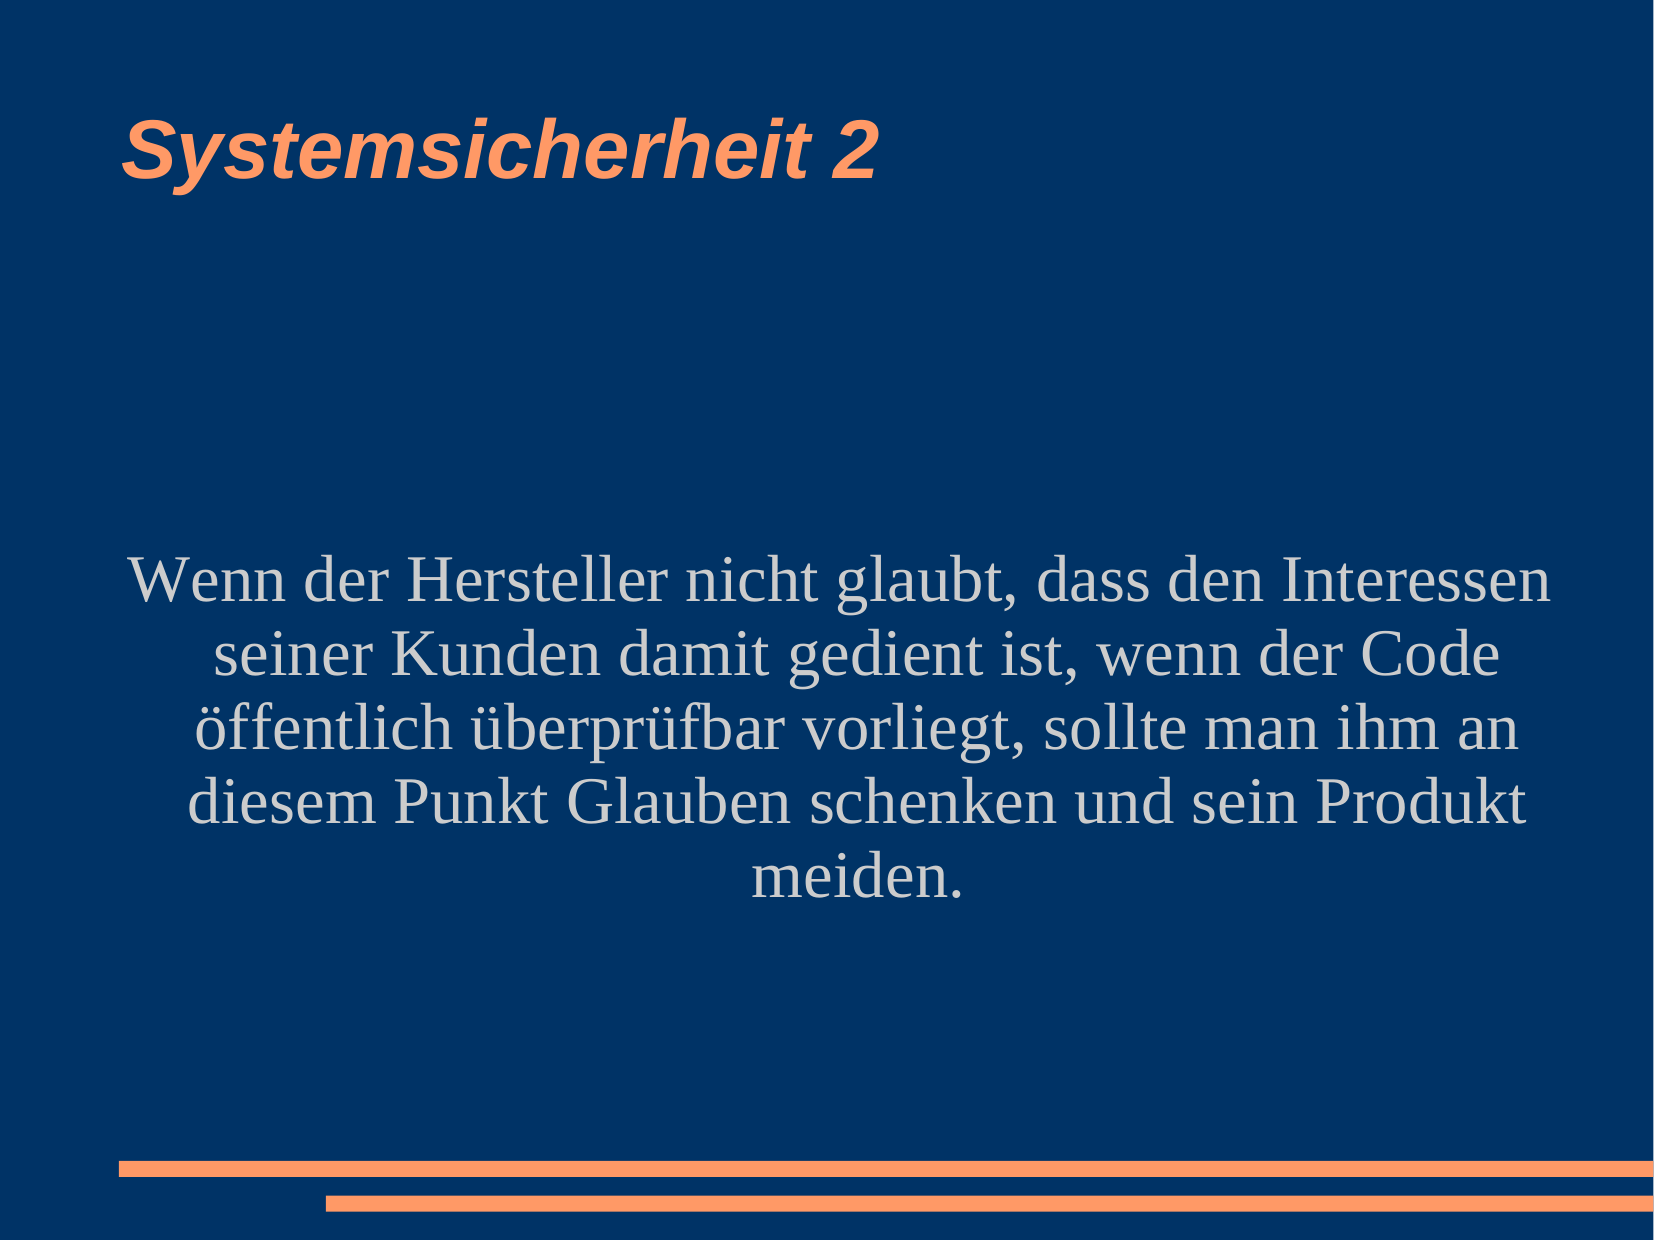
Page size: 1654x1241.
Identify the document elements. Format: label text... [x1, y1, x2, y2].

title Systemsicherheit 2 [121, 46, 1534, 254]
subtitle Wenn der Hersteller nicht glaubt, dass den Interessen seiner Kunden damit gedient ist, wenn der Code öffentlich überprüfbar vorliegt, sollte man ihm an diesem Punkt Glauben schenken und sein Produkt meiden. [121, 329, 1561, 1125]
